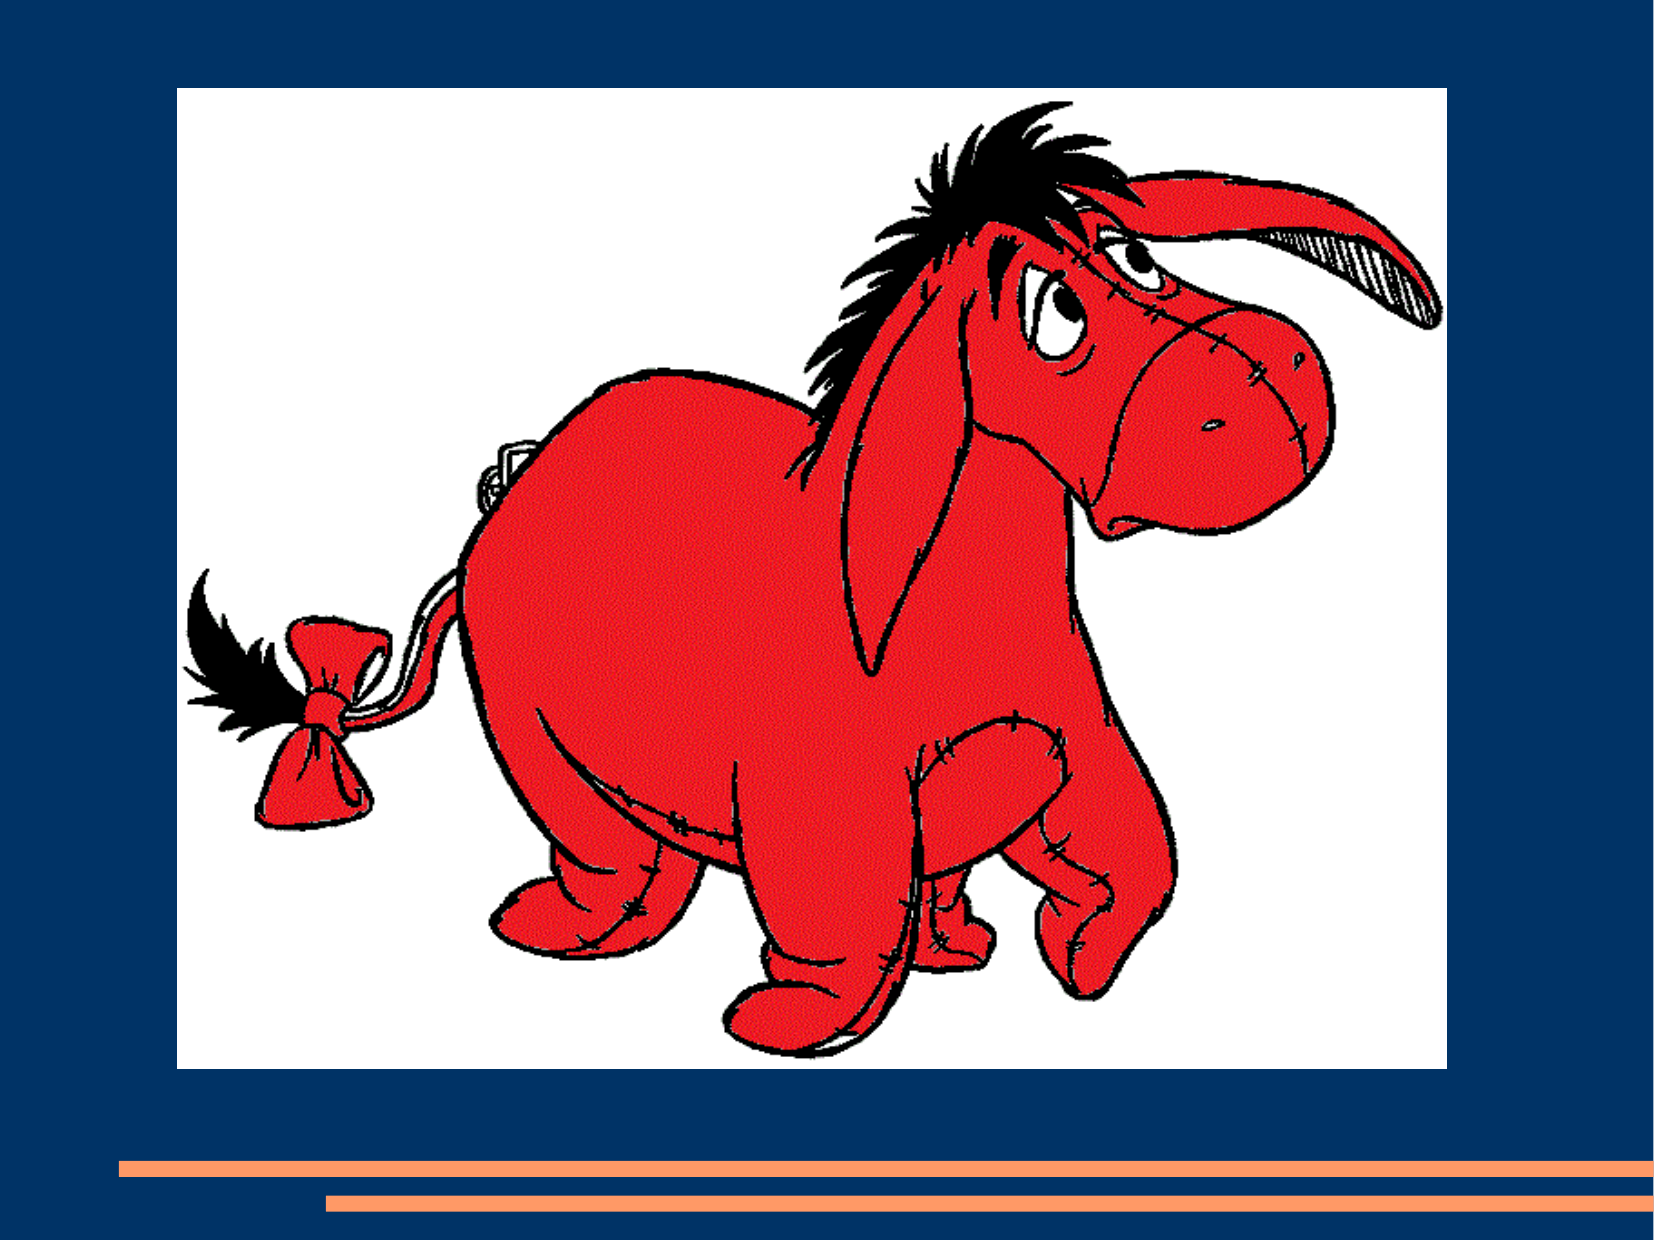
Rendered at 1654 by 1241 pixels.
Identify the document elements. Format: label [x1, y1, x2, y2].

picture [177, 88, 1447, 1069]
